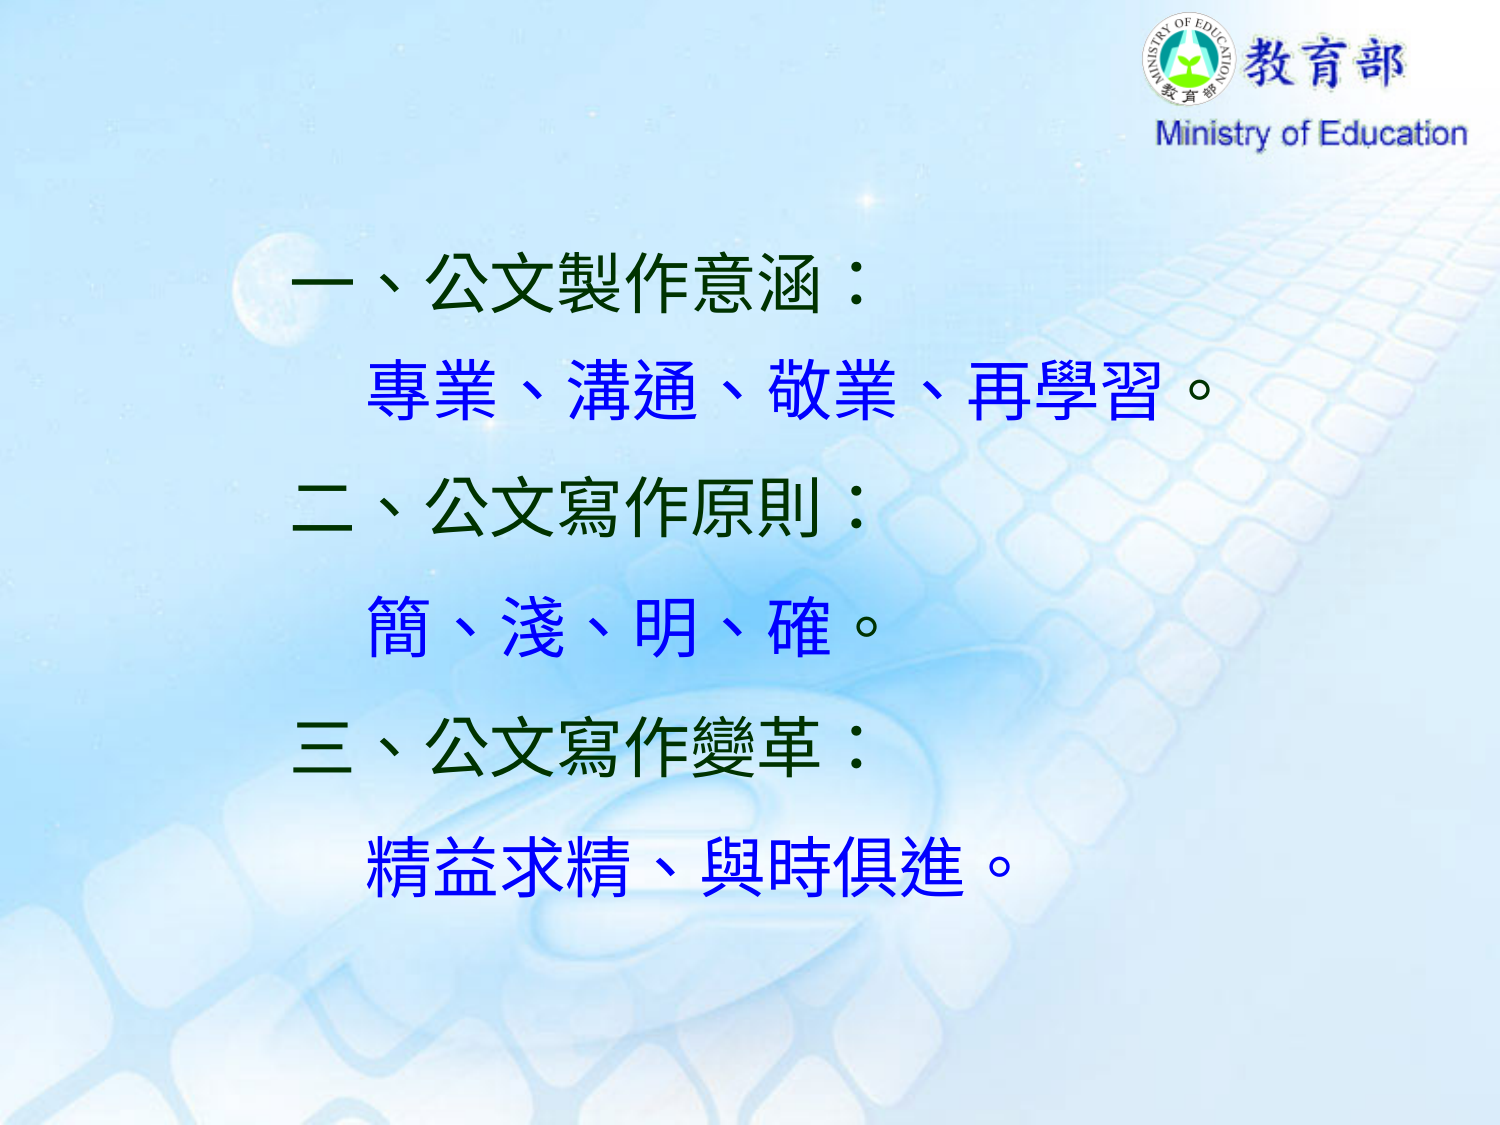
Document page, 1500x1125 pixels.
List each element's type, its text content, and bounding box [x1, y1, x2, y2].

list 一、公文製作意涵： 專業、溝通、敬業、再學習。 二、公文寫作原則： 簡、淺、明、確。 三、公文寫作變革： 精益求精、與時俱進。 [218, 243, 1432, 1094]
text_box [987, 62, 1438, 138]
